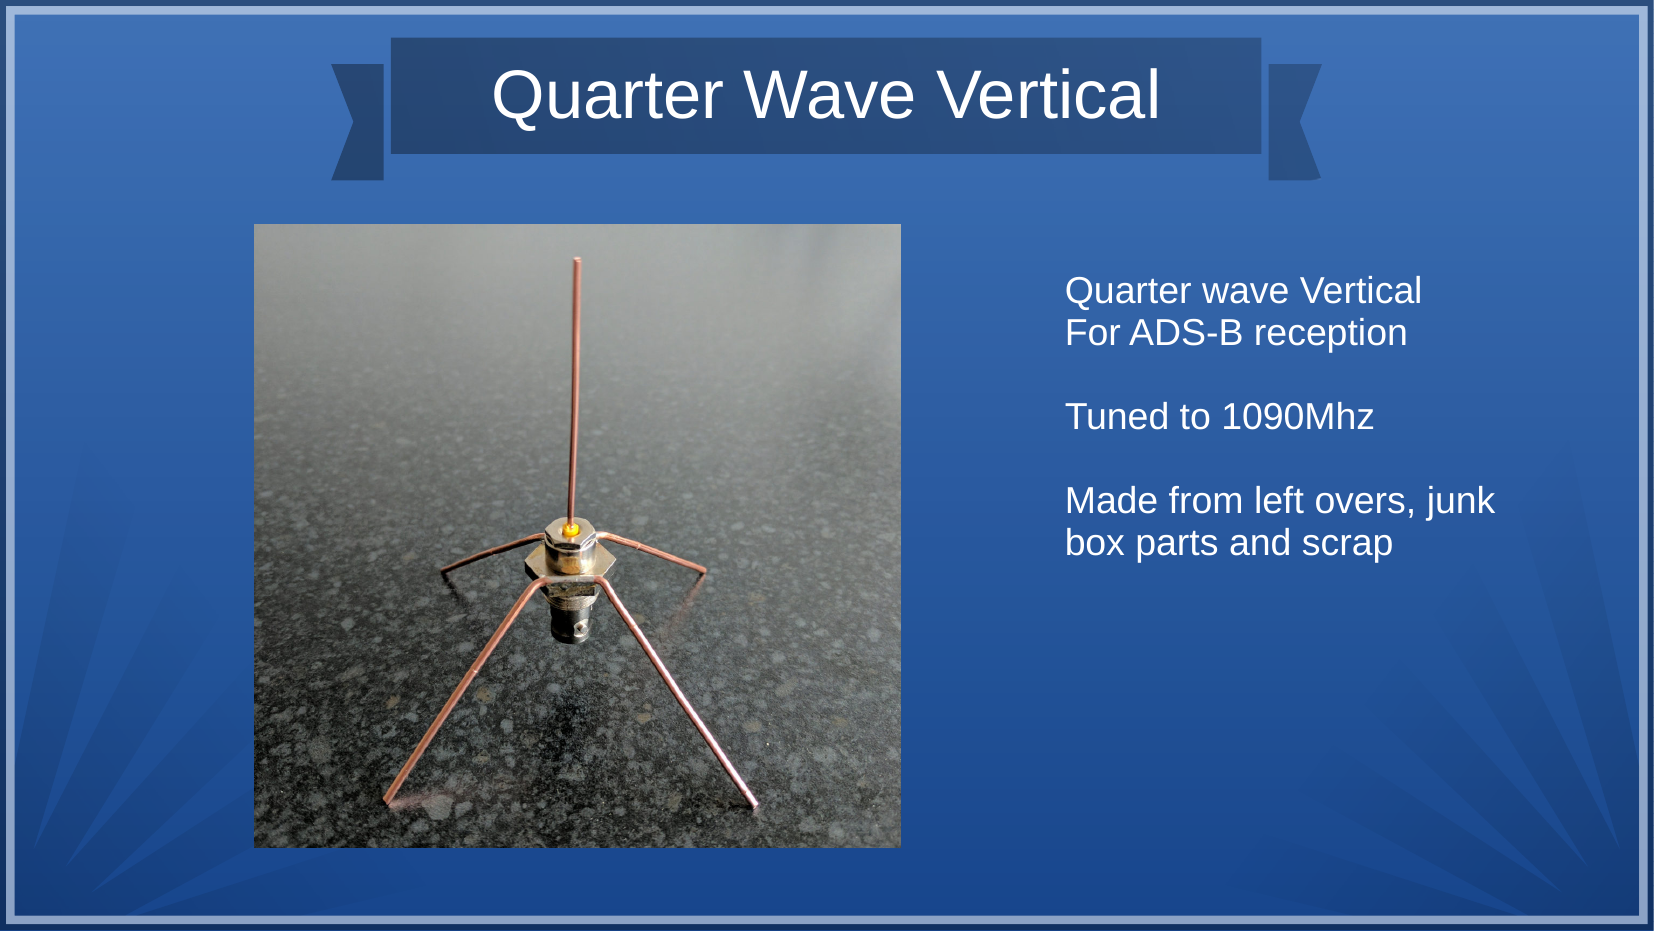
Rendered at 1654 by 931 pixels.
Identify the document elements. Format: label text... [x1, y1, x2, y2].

title Quarter Wave Vertical [389, 35, 1264, 154]
picture [254, 224, 901, 848]
text_box Quarter wave Vertical For ADS-B reception Tuned to 1090Mhz Made from left overs, junk box parts and scrap [1050, 262, 1538, 601]
